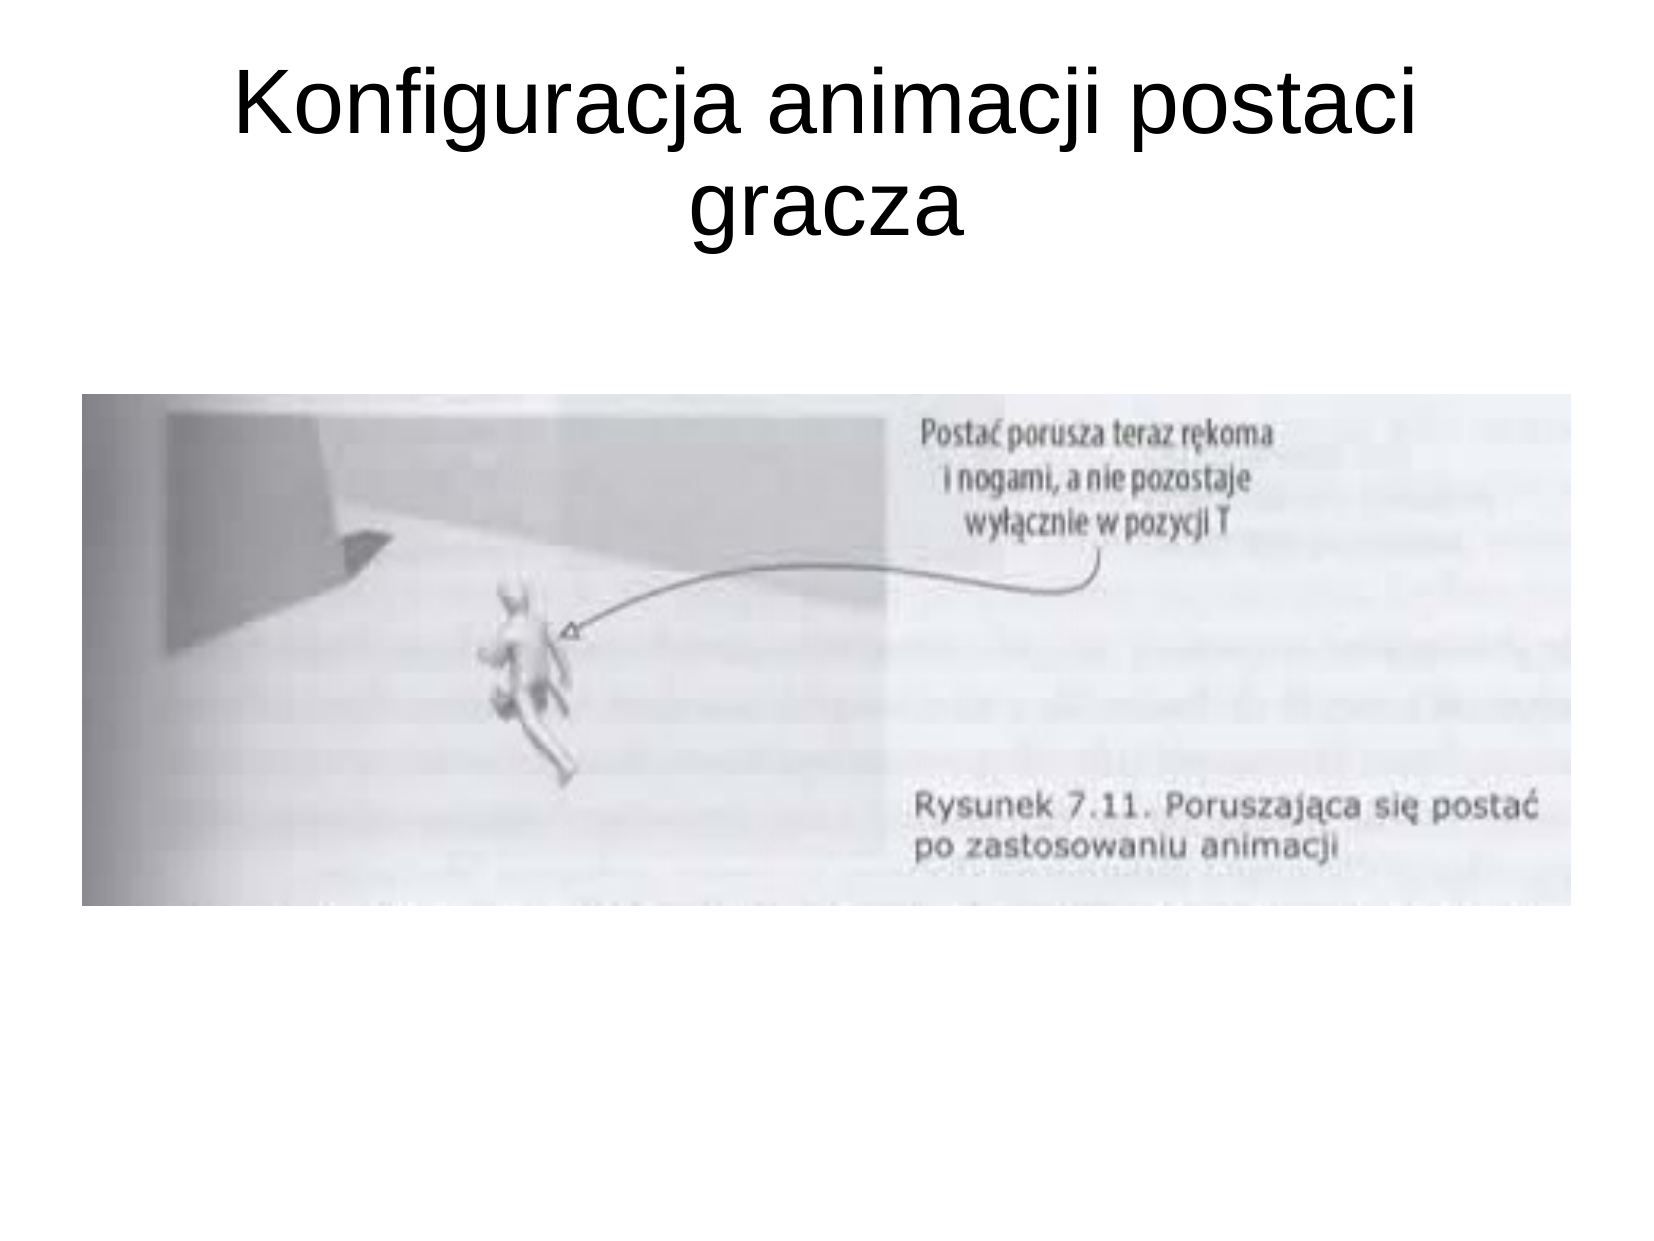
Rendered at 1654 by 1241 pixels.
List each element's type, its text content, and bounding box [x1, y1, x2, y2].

picture [82, 394, 1571, 906]
title Konfiguracja animacji postaci gracza [82, 49, 1571, 257]
